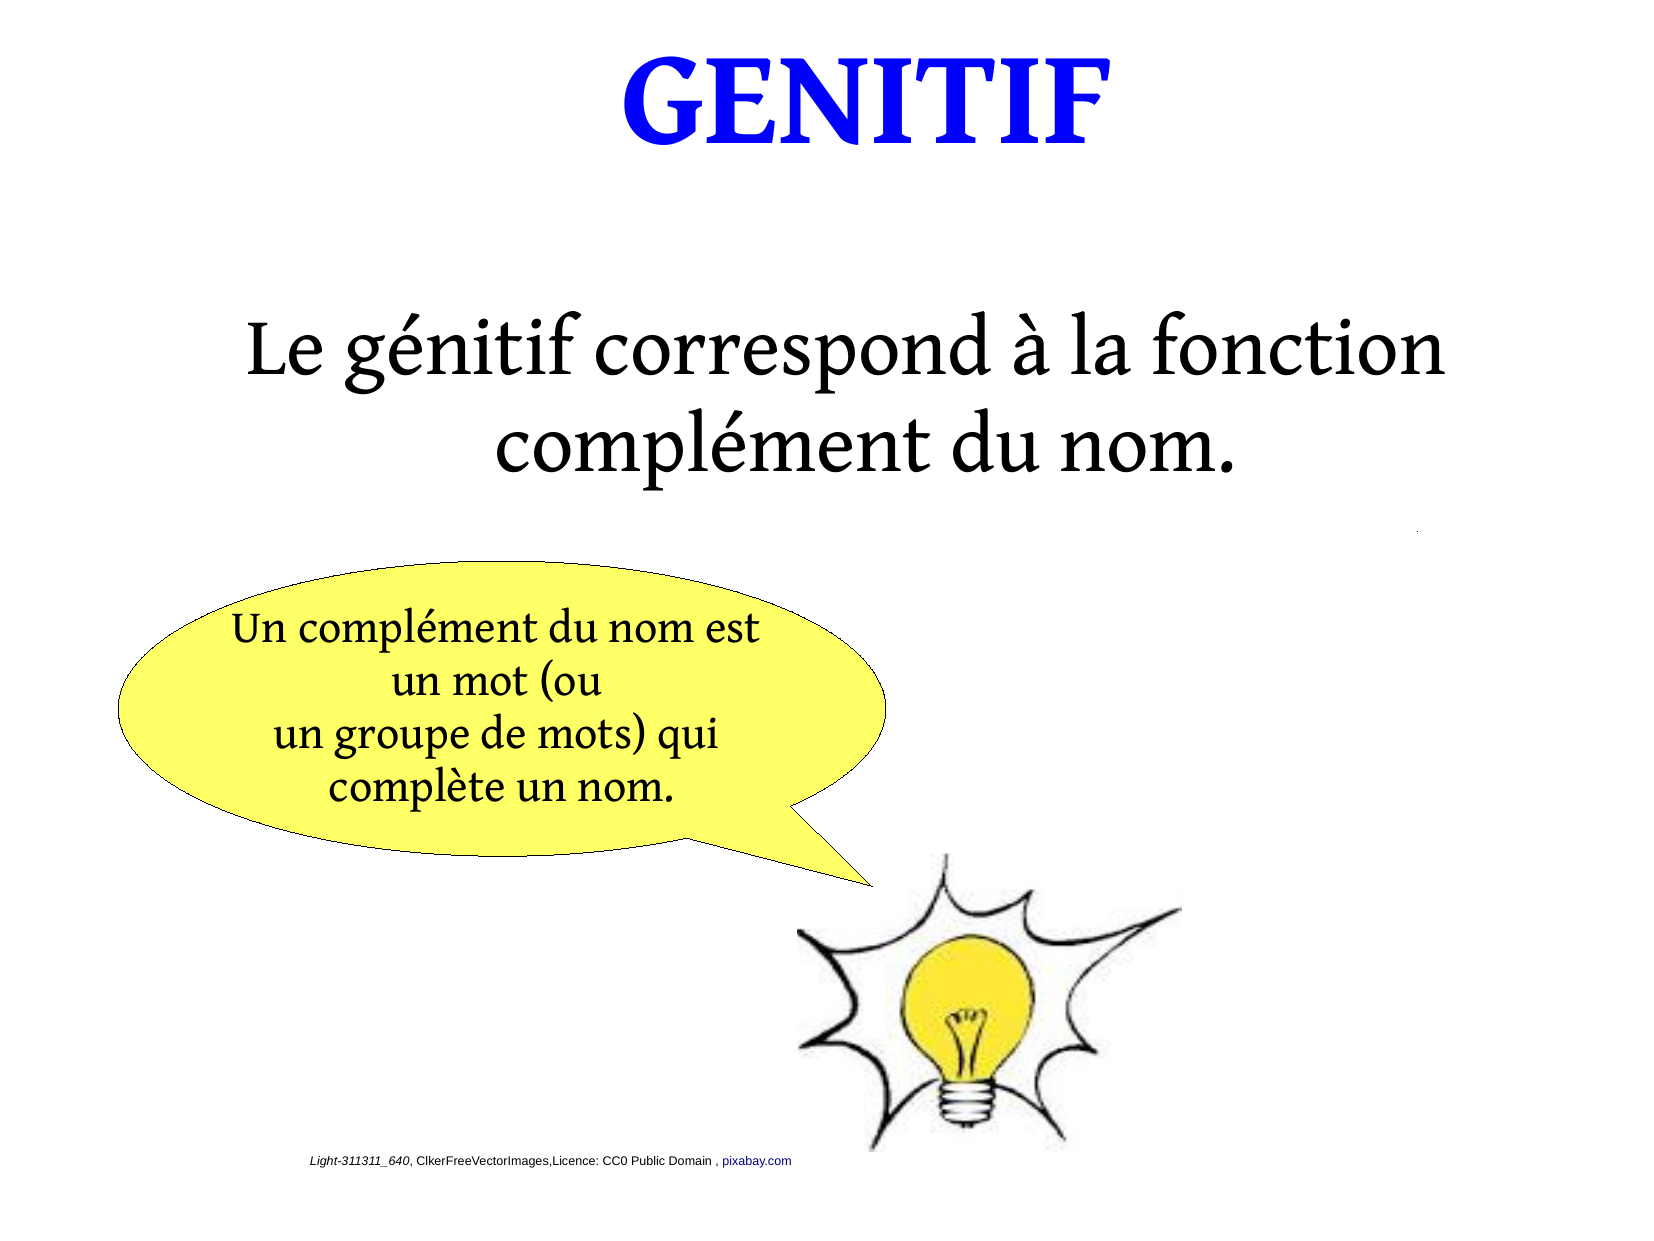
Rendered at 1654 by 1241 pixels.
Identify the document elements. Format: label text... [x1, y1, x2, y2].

title GENITIF [135, 0, 1625, 207]
picture [797, 853, 1182, 1146]
text_box Un complément du nom est un mot (ou un groupe de mots) qui complète un nom. [118, 561, 886, 887]
text_box Le génitif correspond à la fonction complément du nom. [88, 294, 1625, 502]
text_box Light-311311_640, ClkerFreeVectorImages,Licence: CC0 Public Domain , pixabay.com [295, 1146, 1388, 1204]
